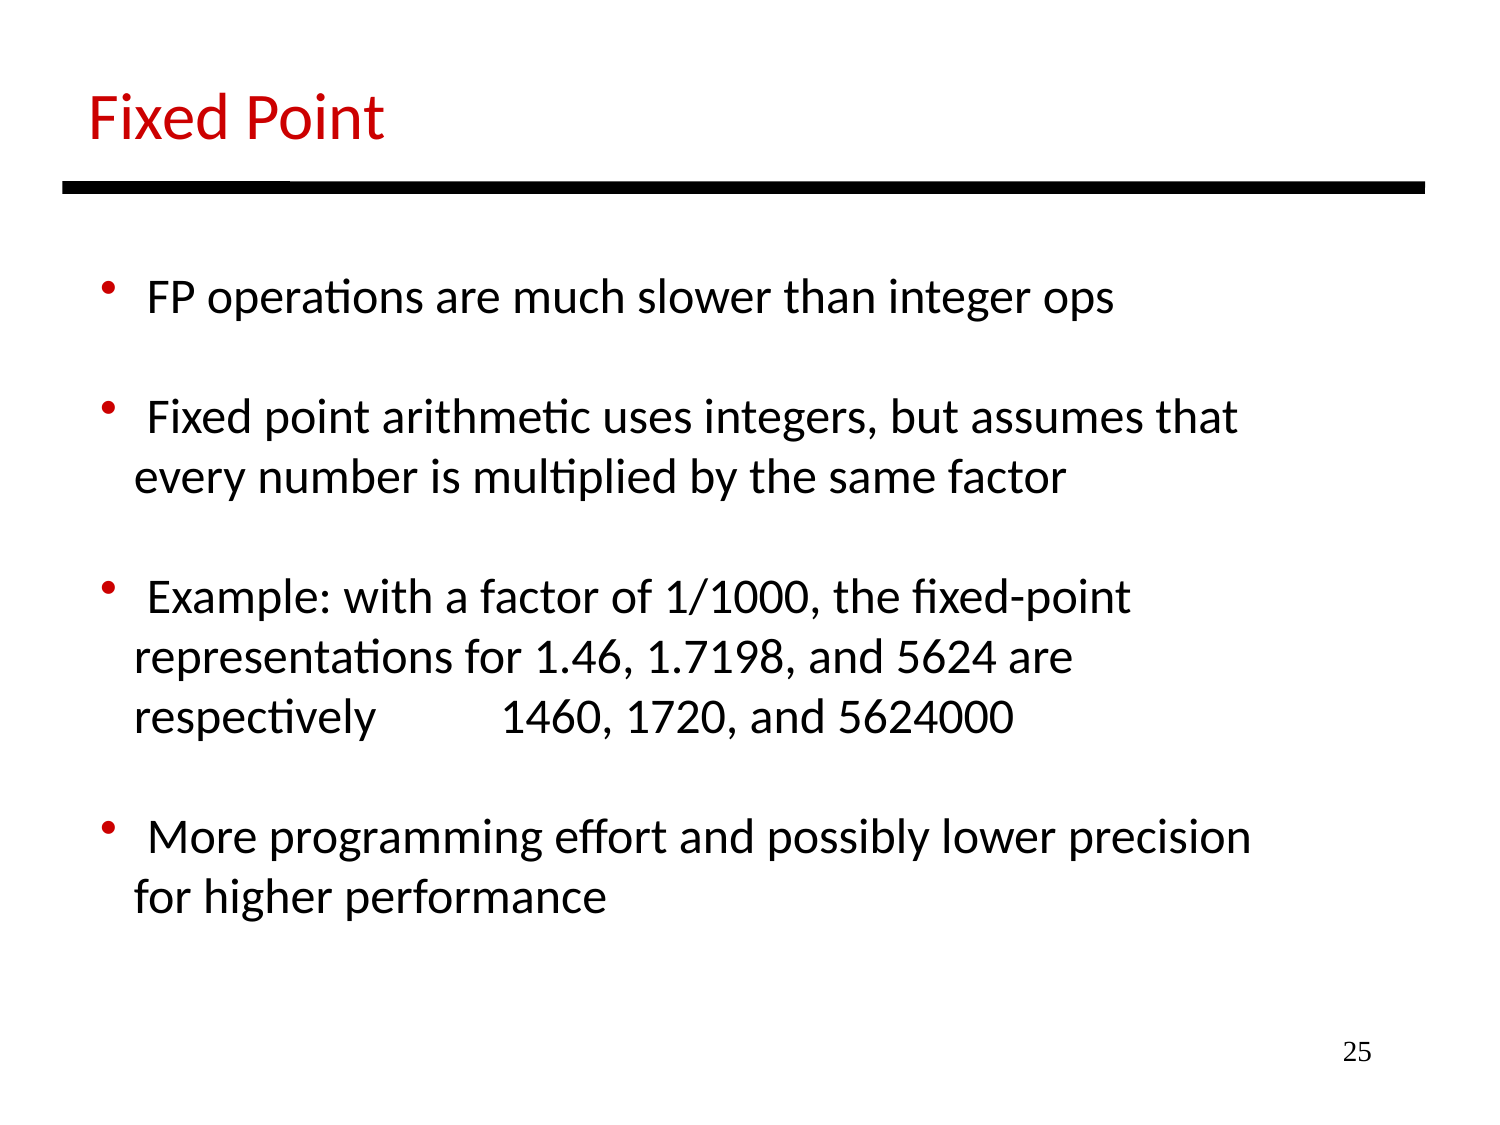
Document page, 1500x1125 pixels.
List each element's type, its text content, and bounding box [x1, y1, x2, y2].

slide_number <number> [1074, 1025, 1388, 1100]
text_box FP operations are much slower than integer ops Fixed point arithmetic uses integers, but assumes that every number is multiplied by the same factor Example: with a factor of 1/1000, the fixed-point representations for 1.46, 1.7198, and 5624 are respectively 1460, 1720, and 5624000 More programming effort and possibly lower precision for higher performance [85, 256, 1268, 1052]
text_box Fixed Point [74, 65, 401, 160]
